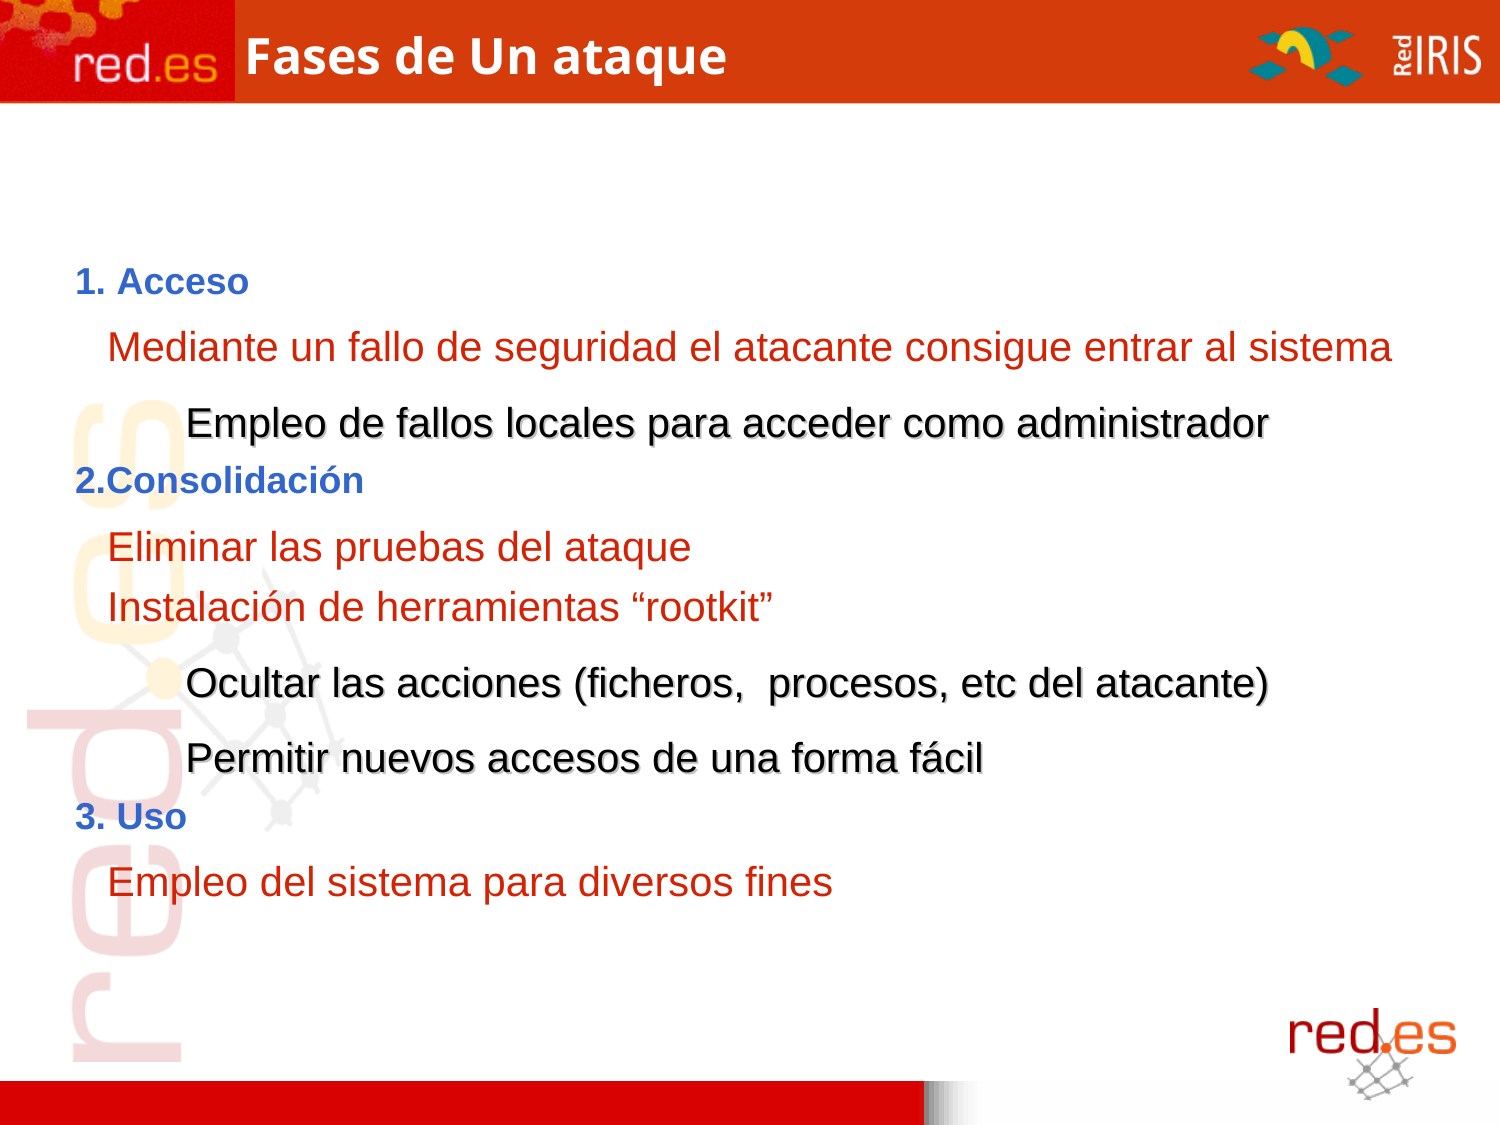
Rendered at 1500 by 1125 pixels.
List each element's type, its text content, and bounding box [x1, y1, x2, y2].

picture [1412, 27, 1481, 87]
title Fases de Un ataque [244, 0, 1412, 121]
picture [0, 1008, 1500, 1125]
list 1. Acceso Mediante un fallo de seguridad el atacante consigue entrar al sistema Empleo de fallos locales para acceder como administrador 2.Consolidación Eliminar las pruebas del ataque Instalación de herramientas “rootkit” Ocultar las acciones (ficheros, procesos, etc del atacante) Permitir nuevos accesos de una forma fácil 3. Uso Empleo del sistema para diversos fines [75, 262, 1426, 1008]
picture [27, 400, 345, 1062]
picture [0, 0, 235, 101]
